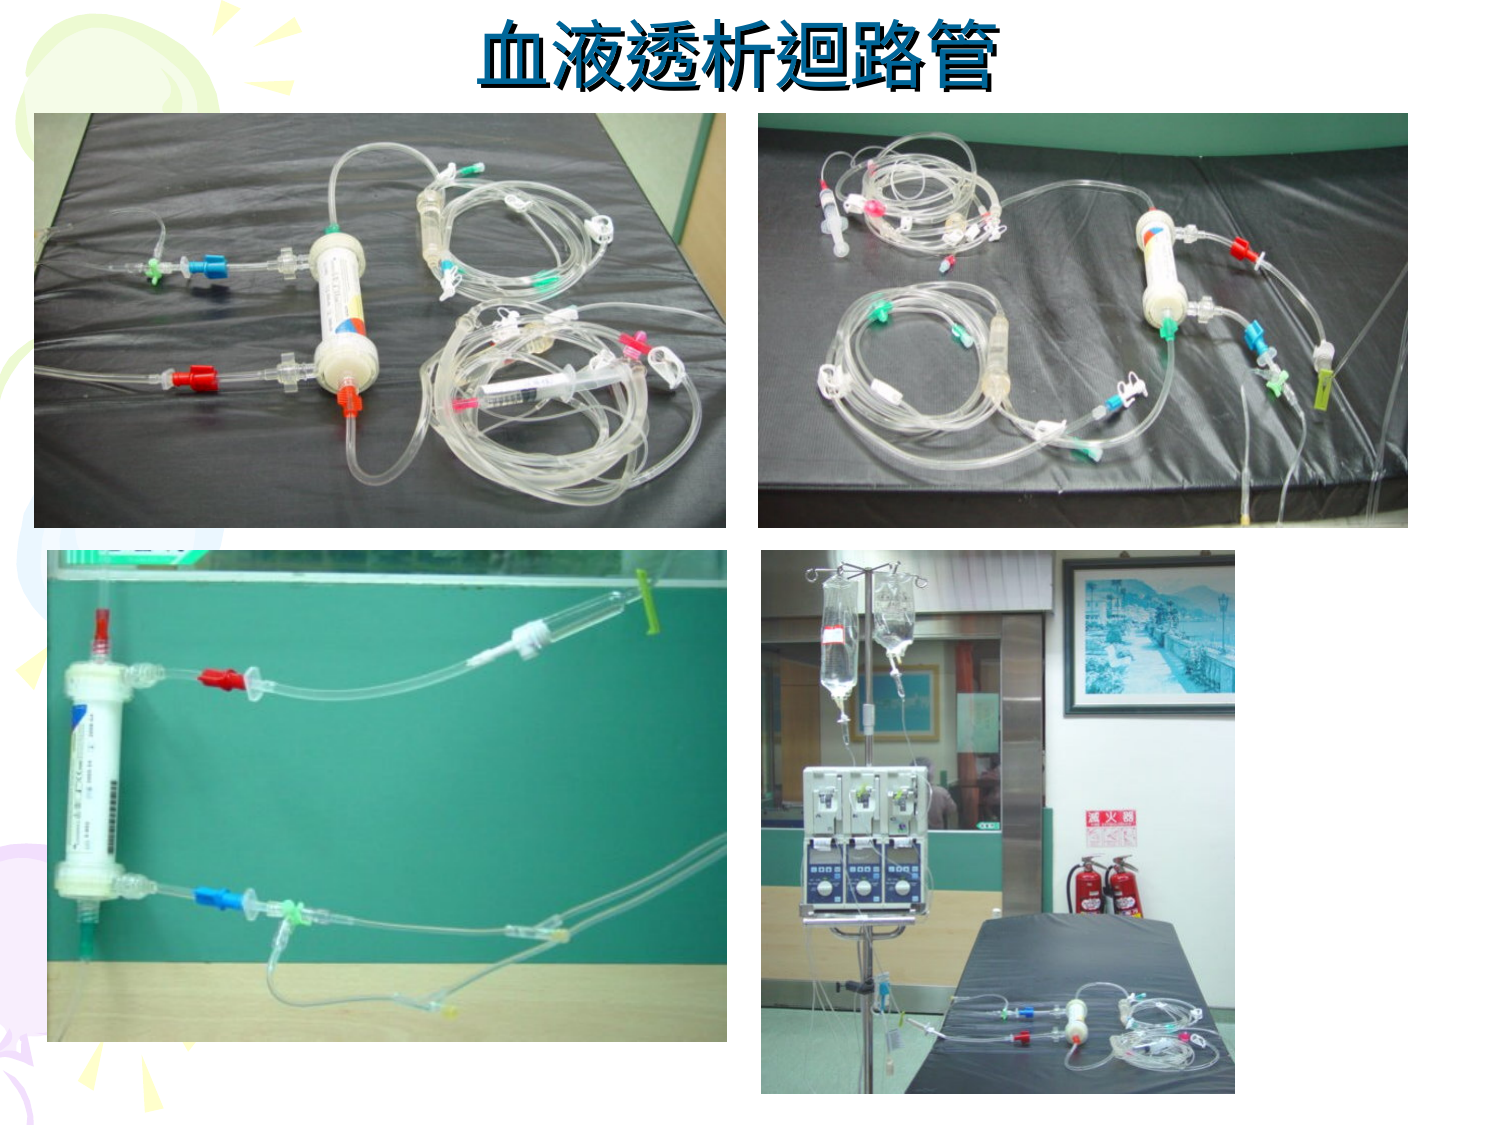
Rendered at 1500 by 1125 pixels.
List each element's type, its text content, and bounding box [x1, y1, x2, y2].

text_box 血液透析迴路管 [459, 0, 1014, 105]
picture [34, 114, 726, 528]
picture [761, 550, 1235, 1094]
picture [758, 114, 1408, 528]
picture [47, 550, 727, 1042]
